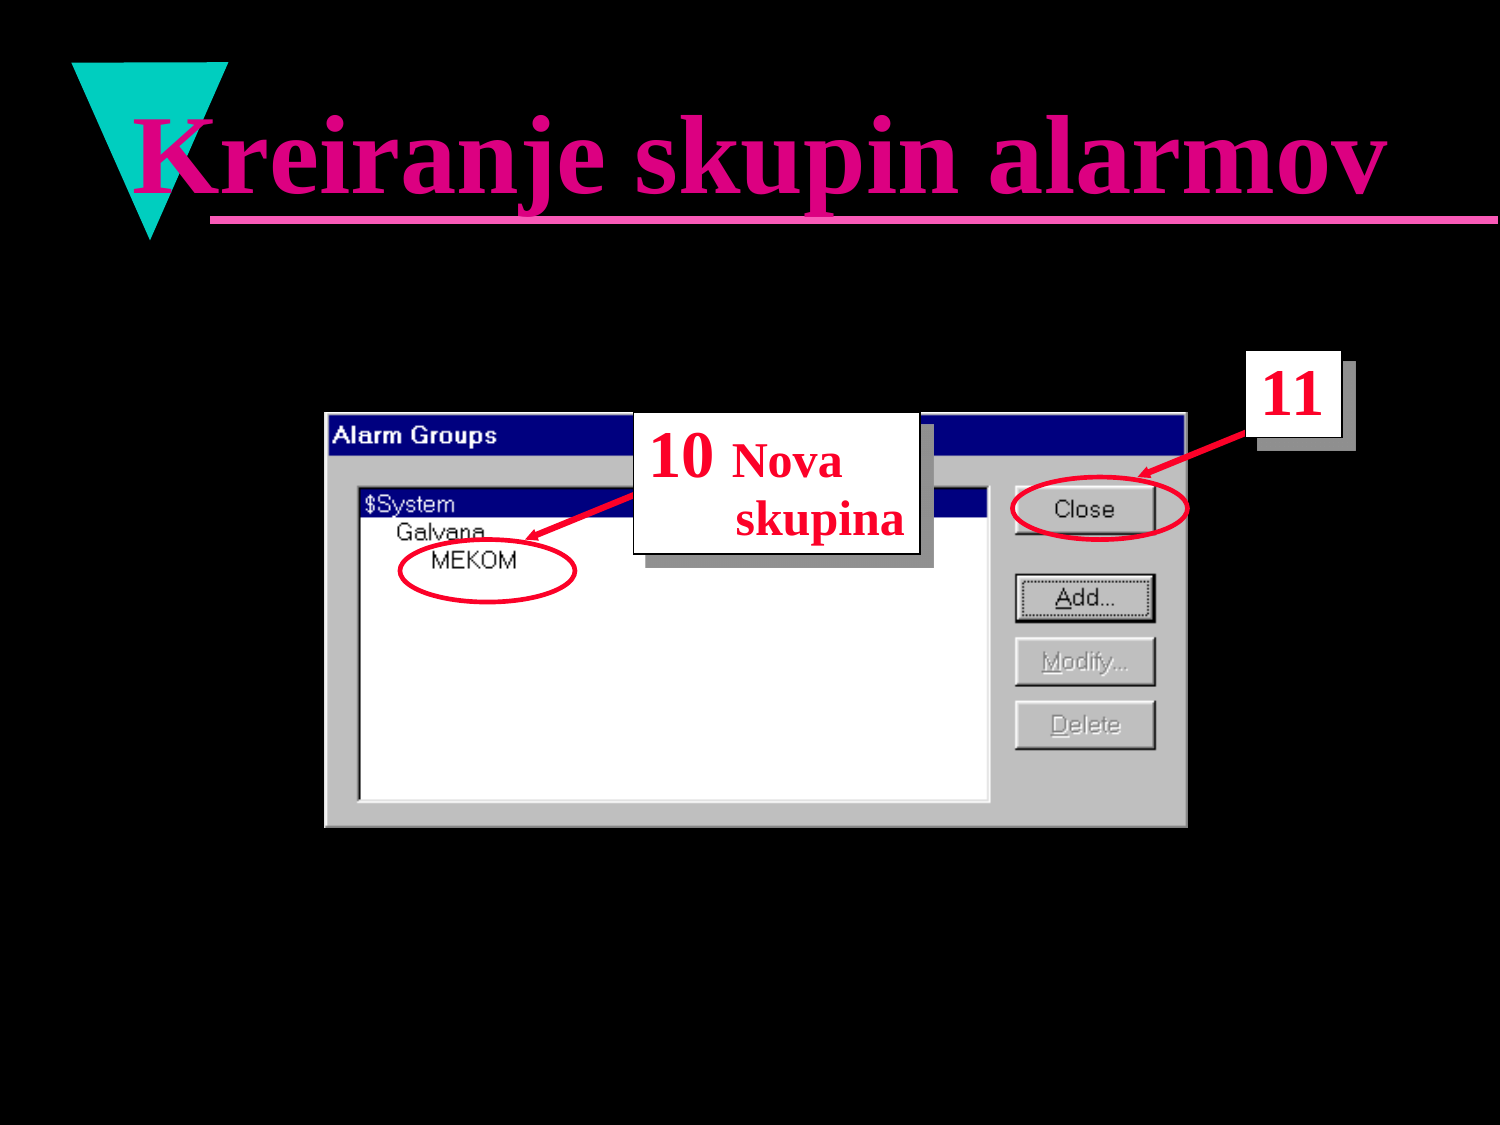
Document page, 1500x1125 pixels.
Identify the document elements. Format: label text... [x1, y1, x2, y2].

chart [403, 542, 572, 599]
chart [1145, 461, 1188, 499]
chart [1015, 480, 1184, 537]
title Kreiranje skupin alarmov [117, 63, 1500, 251]
chart [324, 412, 1188, 828]
text_box 11 [1245, 349, 1343, 438]
text_box 10 Nova skupina [633, 412, 921, 554]
